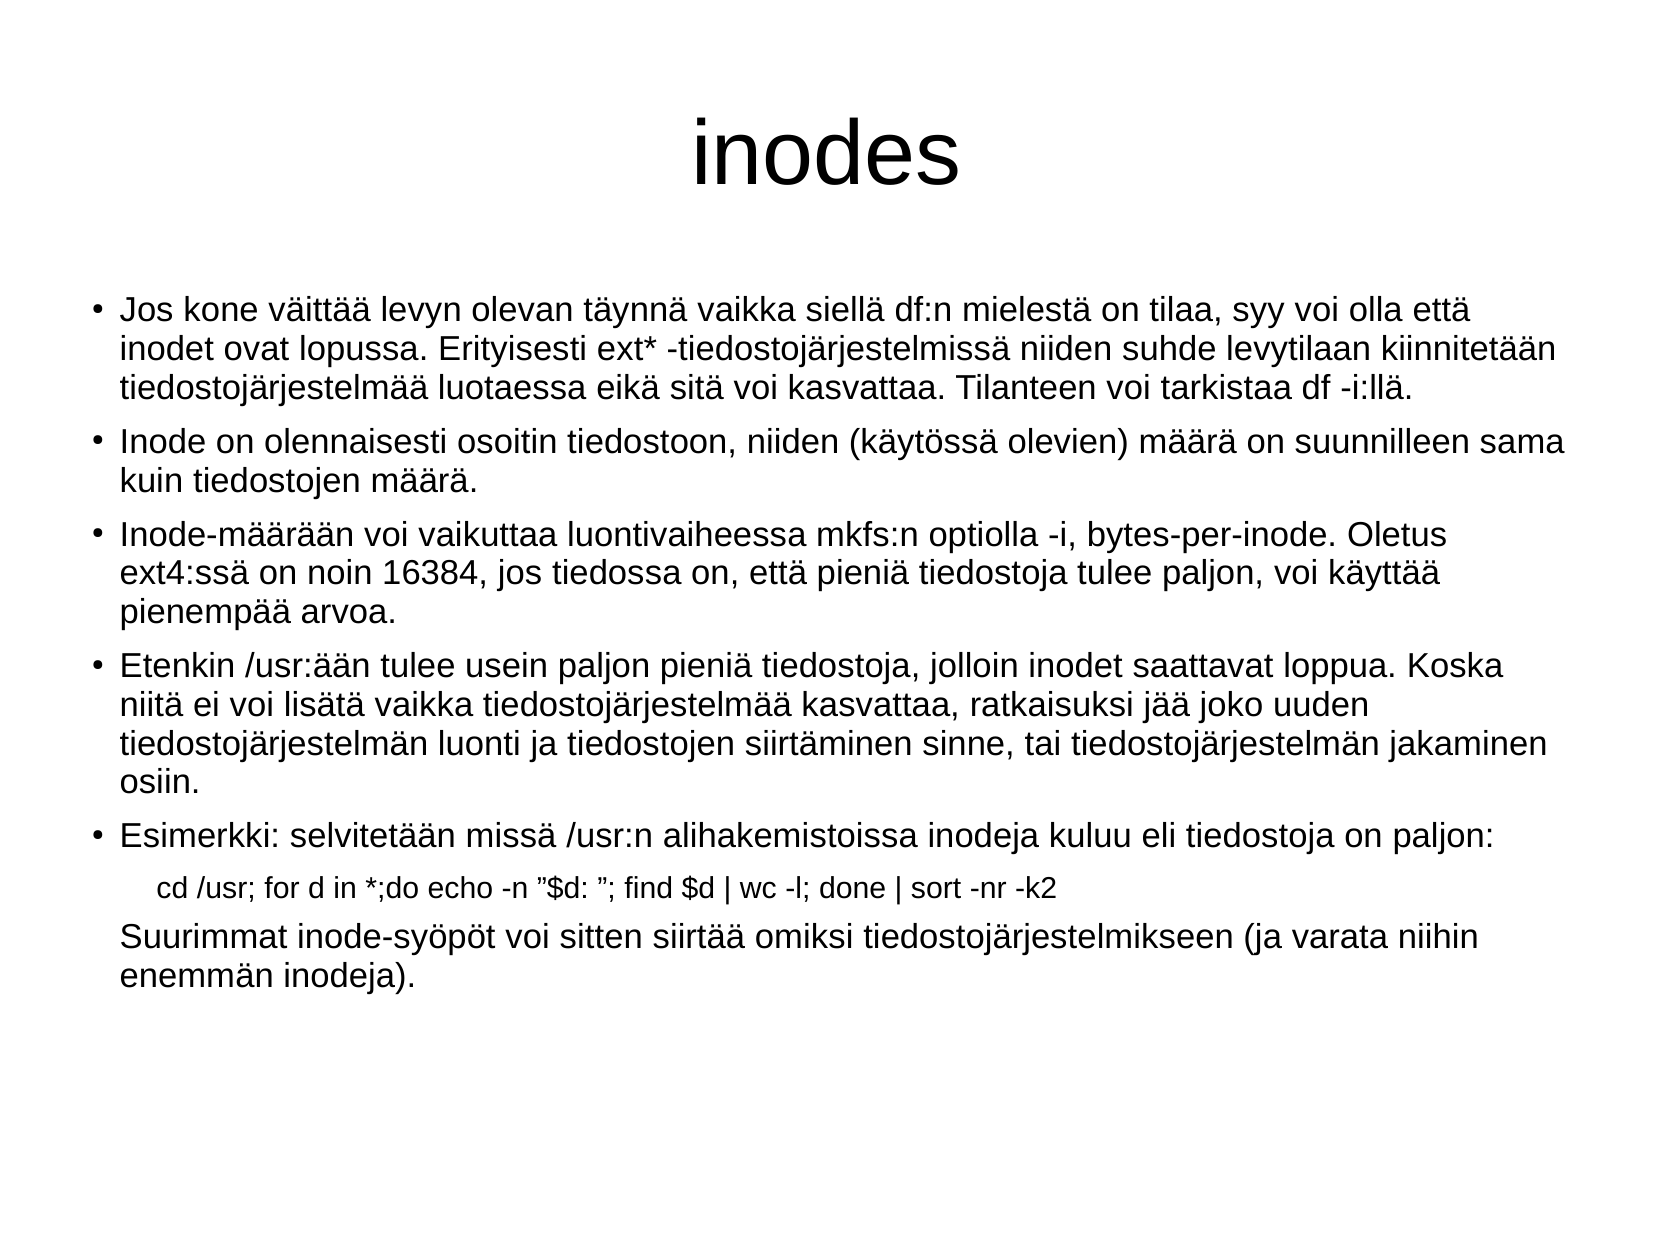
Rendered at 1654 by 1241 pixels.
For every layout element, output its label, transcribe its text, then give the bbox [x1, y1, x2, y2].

list Jos kone väittää levyn olevan täynnä vaikka siellä df:n mielestä on tilaa, syy voi olla että inodet ovat lopussa. Erityisesti ext* -tiedostojärjestelmissä niiden suhde levytilaan kiinnitetään tiedostojärjestelmää luotaessa eikä sitä voi kasvattaa. Tilanteen voi tarkistaa df -i:llä. Inode on olennaisesti osoitin tiedostoon, niiden (käytössä olevien) määrä on suunnilleen sama kuin tiedostojen määrä. Inode-määrään voi vaikuttaa luontivaiheessa mkfs:n optiolla -i, bytes-per-inode. Oletus ext4:ssä on noin 16384, jos tiedossa on, että pieniä tiedostoja tulee paljon, voi käyttää pienempää arvoa. Etenkin /usr:ään tulee usein paljon pieniä tiedostoja, jolloin inodet saattavat loppua. Koska niitä ei voi lisätä vaikka tiedostojärjestelmää kasvattaa, ratkaisuksi jää joko uuden tiedostojärjestelmän luonti ja tiedostojen siirtäminen sinne, tai tiedostojärjestelmän jakaminen osiin. Esimerkki: selvitetään missä /usr:n alihakemistoissa inodeja kuluu eli tiedostoja on paljon: cd /usr; for d in *;do echo -n ”$d: ”; find $d | wc -l; done | sort -nr -k2 Suurimmat inode-syöpöt voi sitten siirtää omiksi tiedostojärjestelmikseen (ja varata niihin enemmän inodeja). [82, 290, 1571, 1010]
title inodes [82, 49, 1571, 257]
